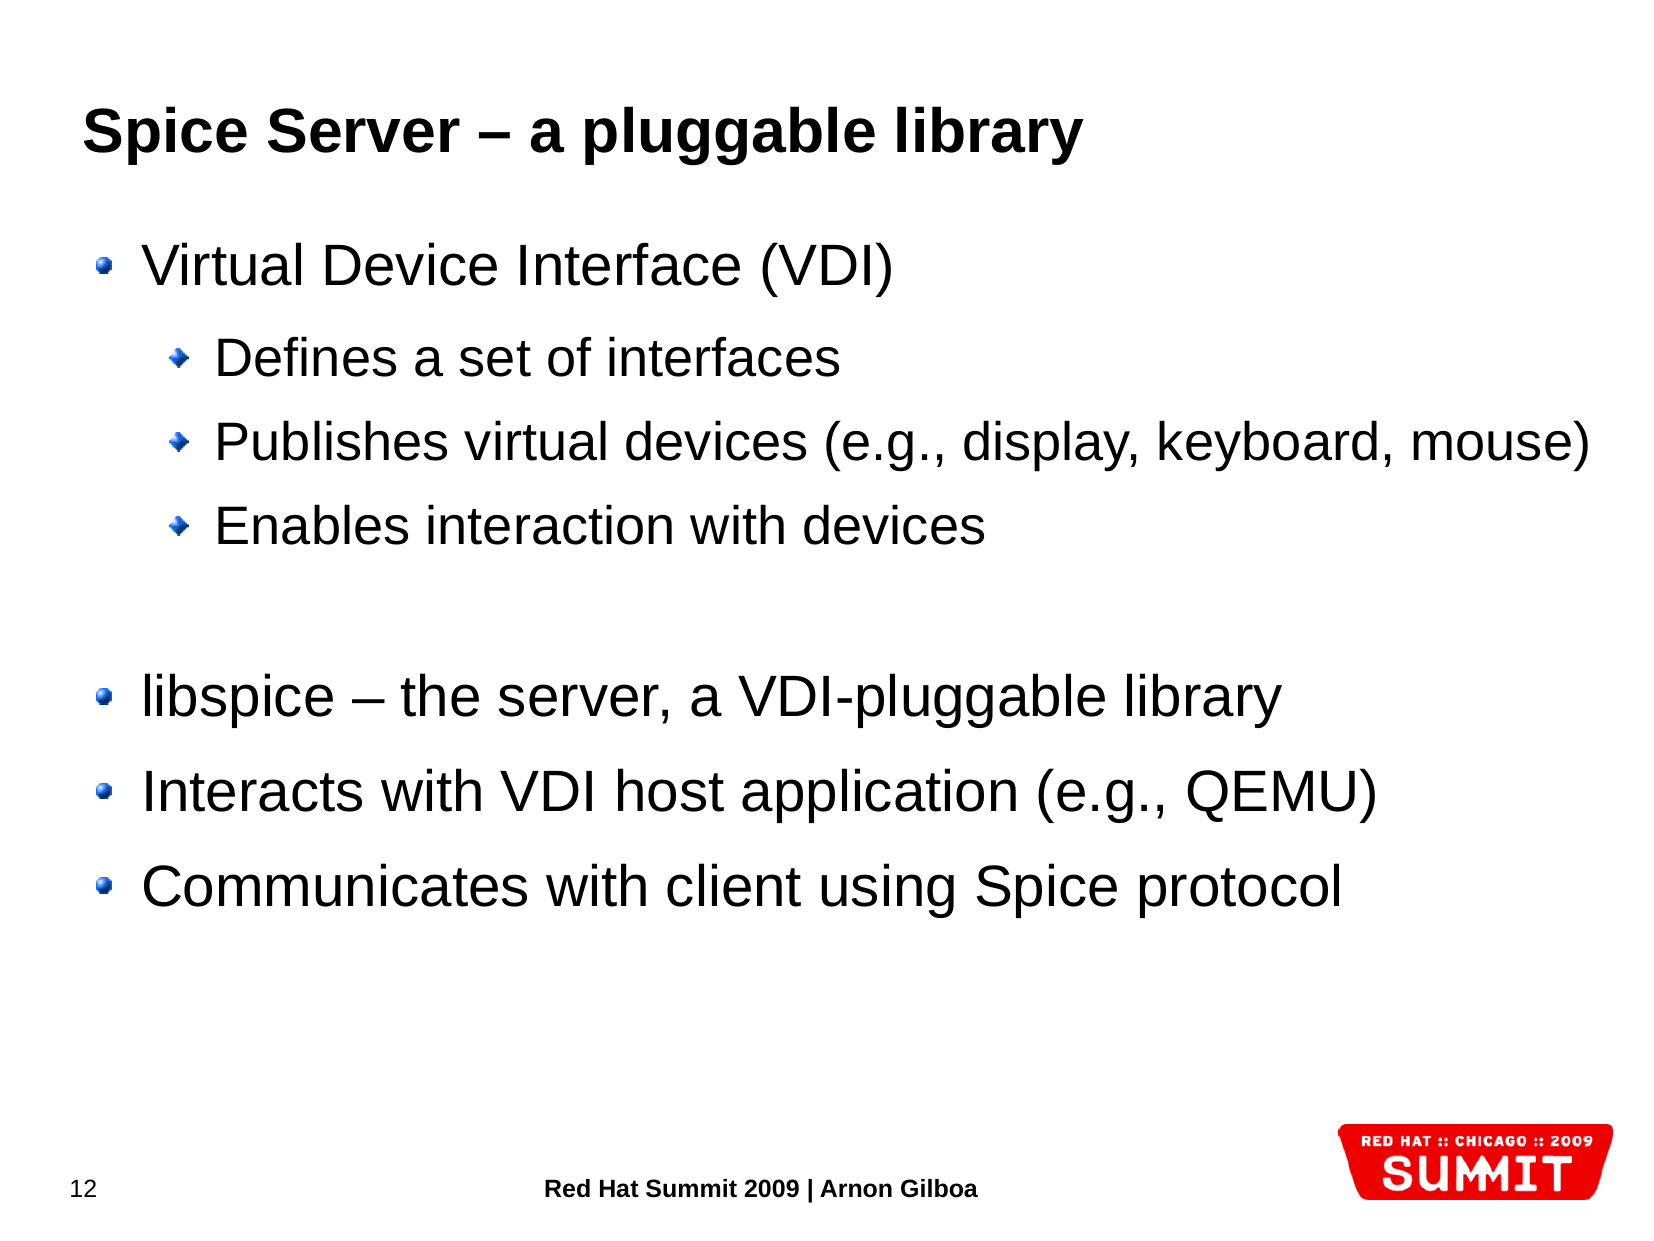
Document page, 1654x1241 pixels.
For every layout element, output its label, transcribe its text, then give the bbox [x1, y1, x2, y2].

title Spice Server – a pluggable library [82, 37, 1571, 226]
list Virtual Device Interface (VDI) Defines a set of interfaces Publishes virtual devices (e.g., display, keyboard, mouse) Enables interaction with devices libspice – the server, a VDI-pluggable library Interacts with VDI host application (e.g., QEMU) Communicates with client using Spice protocol [81, 232, 1607, 1027]
picture [1338, 1124, 1613, 1200]
